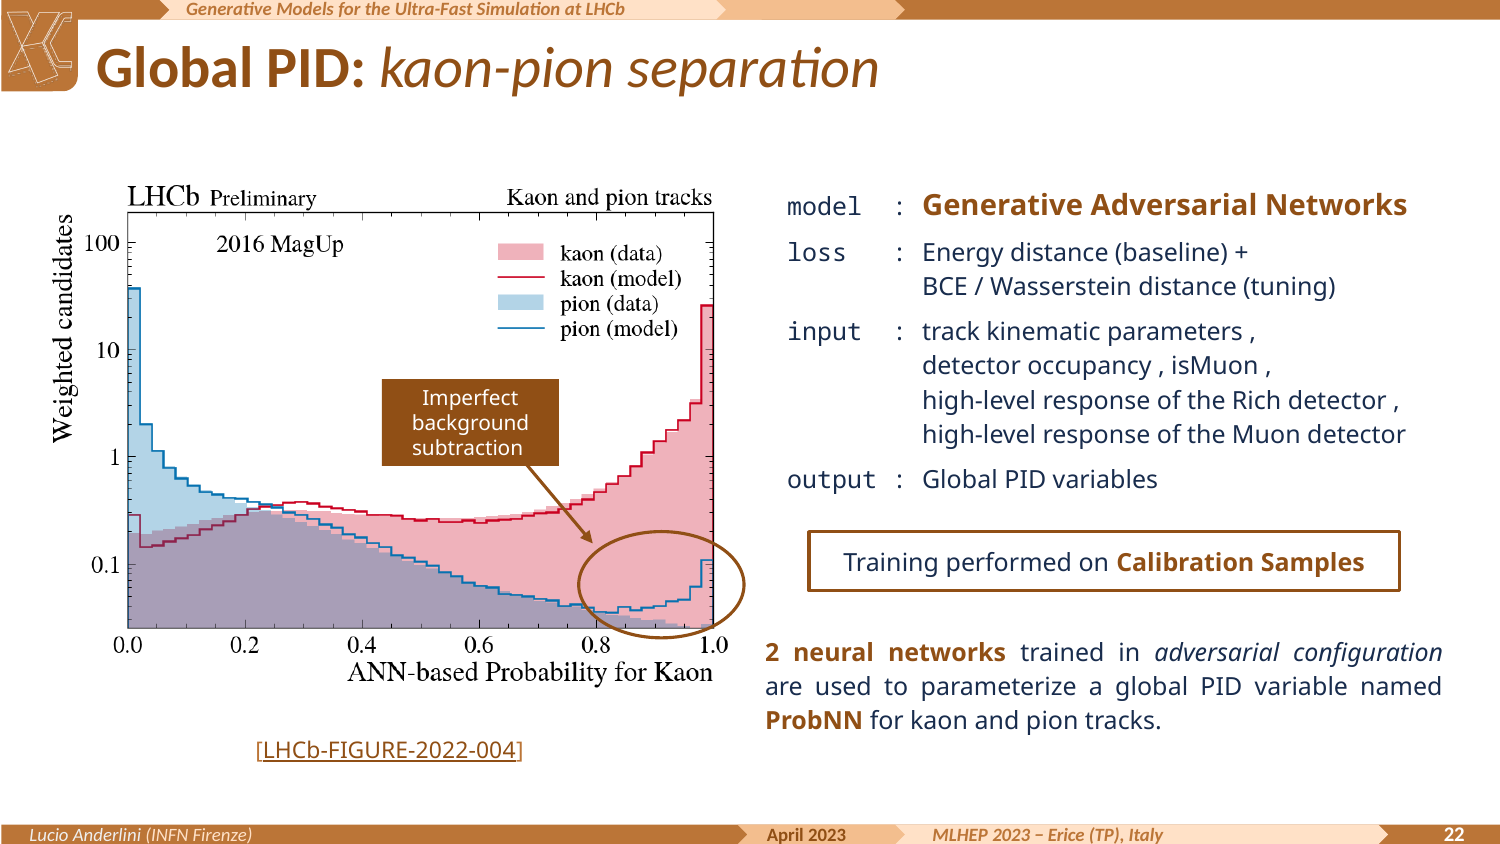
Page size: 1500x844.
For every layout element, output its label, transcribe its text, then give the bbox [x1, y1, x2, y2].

text_box [LHCb-FIGURE-2022-004] [236, 721, 544, 781]
text_box Imperfect background subtraction [381, 379, 559, 466]
text_box Training performed on Calibration Samples [808, 531, 1400, 591]
text_box model : Generative Adversarial Networks loss : Energy distance (baseline) + BCE / Wasserstein distance (tuning) input : track kinematic parameters , detector occupancy , isMuon , high-level response of the Rich detector , high-level response of the Muon detector output : Global PID variables [772, 168, 1437, 506]
picture [35, 168, 745, 704]
text_box 2 neural networks trained in adversarial configuration are used to parameterize a global PID variable named ProbNN for kaon and pion tracks. [749, 616, 1459, 750]
title Global PID: kaon-pion separation [81, 14, 1480, 109]
picture [581, 534, 742, 636]
slide_number <number> [1389, 801, 1480, 844]
